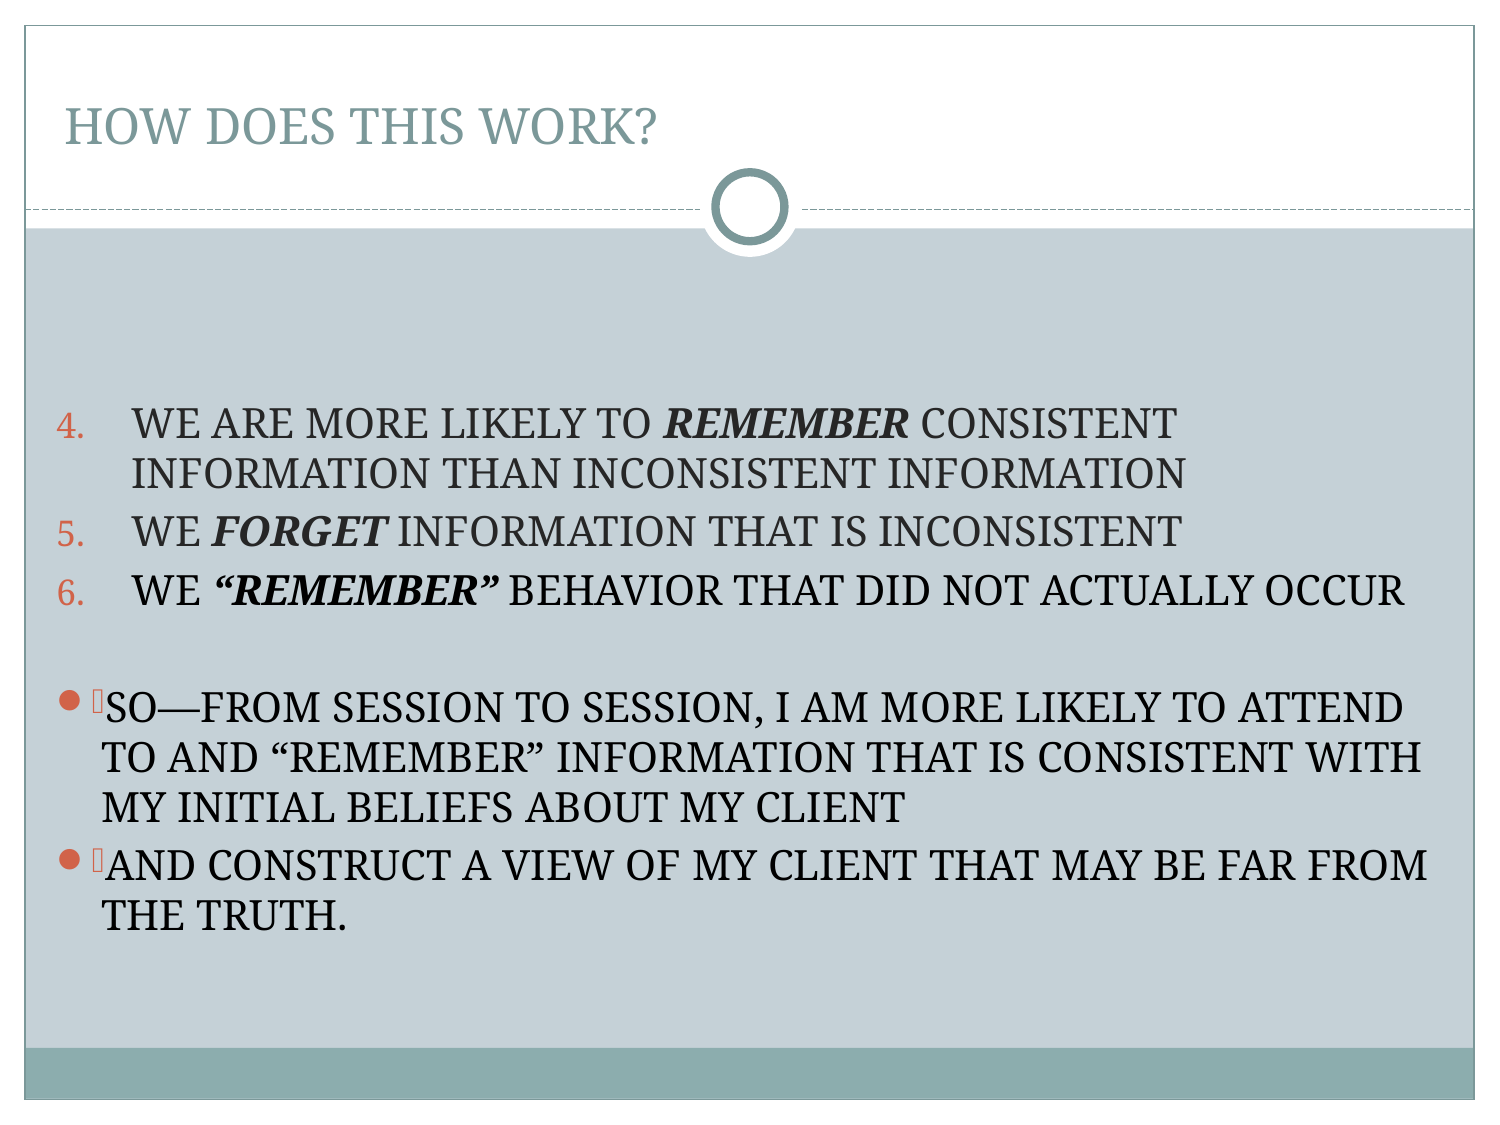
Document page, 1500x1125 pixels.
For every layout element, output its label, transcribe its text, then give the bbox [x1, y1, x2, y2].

list WE ARE MORE LIKELY TO REMEMBER CONSISTENT INFORMATION THAN INCONSISTENT INFORMATION WE FORGET INFORMATION THAT IS INCONSISTENT WE “REMEMBER” BEHAVIOR THAT DID NOT ACTUALLY OCCUR SO—FROM SESSION TO SESSION, I AM MORE LIKELY TO ATTEND TO AND “REMEMBER” INFORMATION THAT IS CONSISTENT WITH MY INITIAL BELIEFS ABOUT MY CLIENT AND CONSTRUCT A VIEW OF MY CLIENT THAT MAY BE FAR FROM THE TRUTH. [41, 335, 1446, 1094]
title HOW DOES THIS WORK? [49, 37, 1450, 162]
